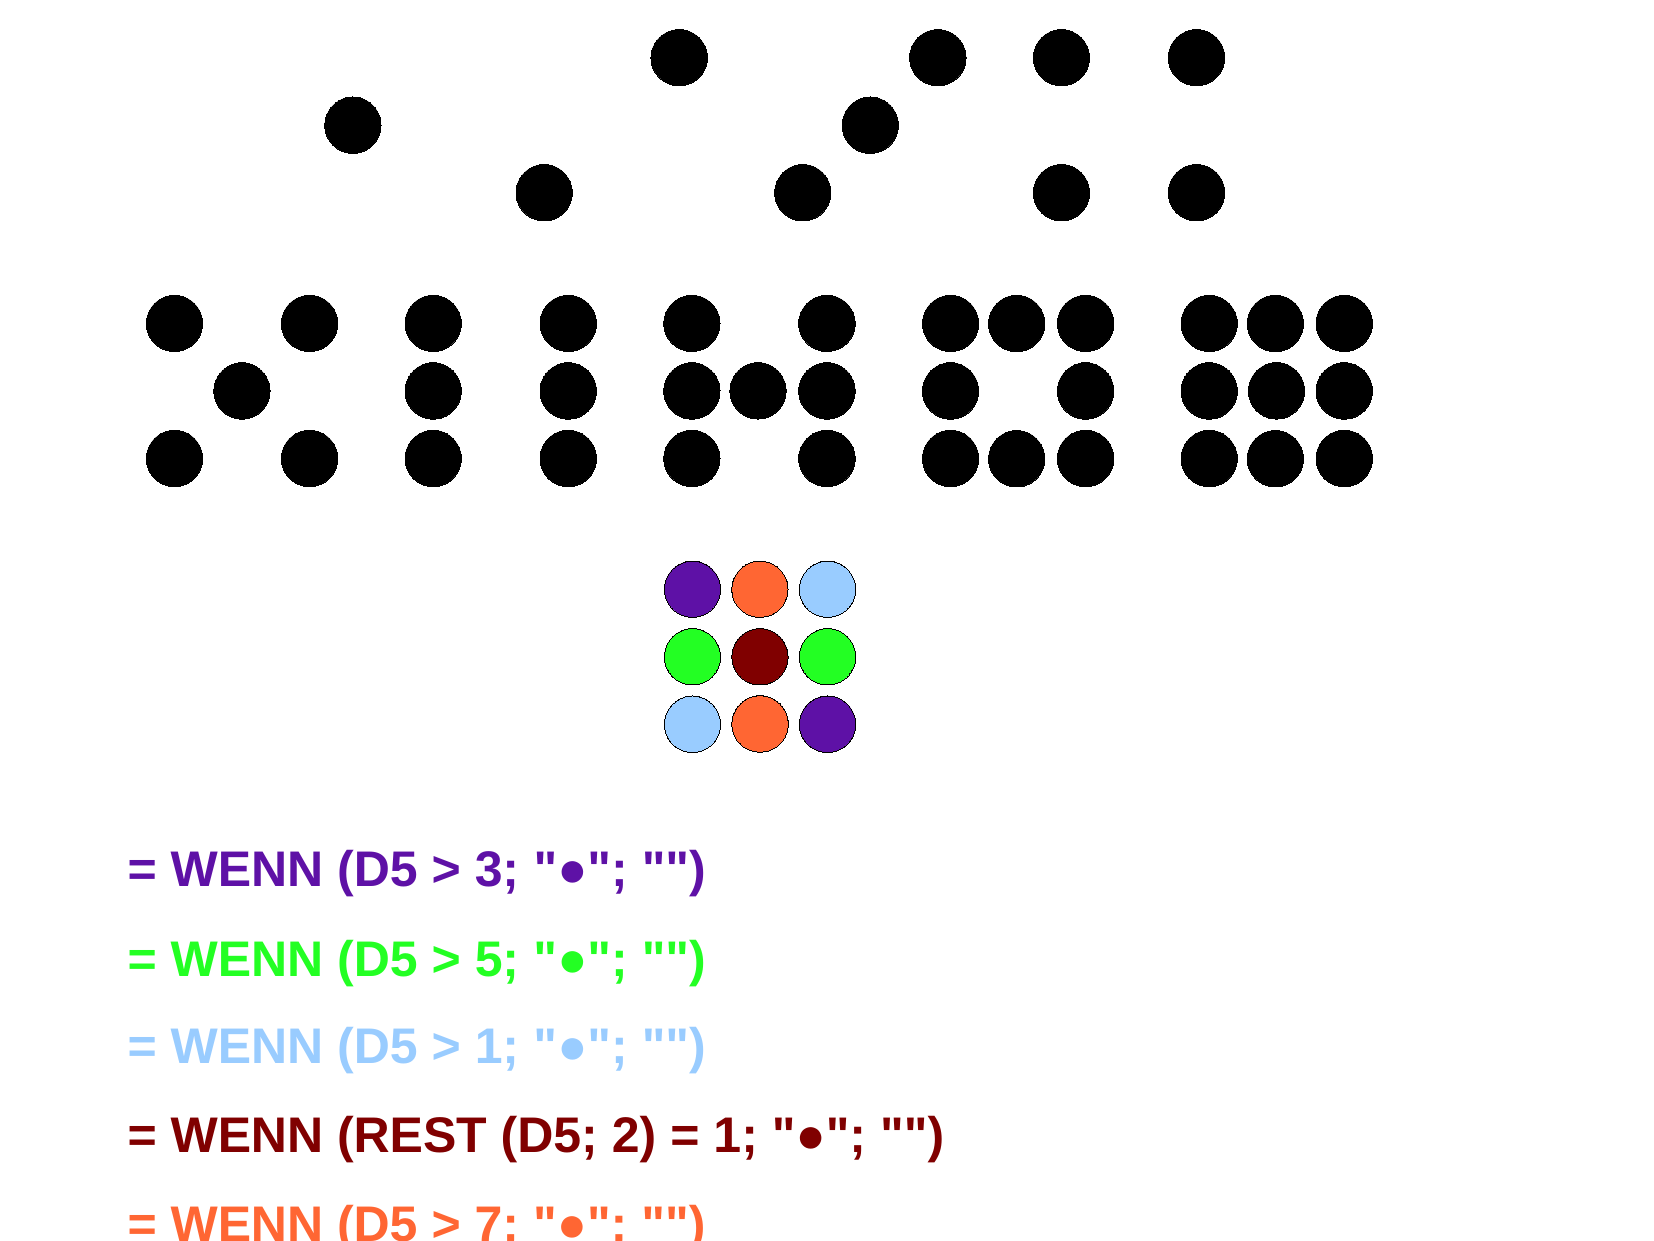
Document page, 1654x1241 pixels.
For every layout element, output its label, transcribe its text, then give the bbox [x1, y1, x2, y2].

text_box [281, 430, 338, 487]
text_box [664, 695, 721, 753]
text_box [1057, 430, 1114, 487]
text_box [540, 295, 597, 352]
text_box [664, 628, 721, 685]
text_box [281, 295, 338, 352]
text_box [213, 362, 271, 420]
text_box [405, 295, 462, 352]
text_box [1181, 295, 1238, 352]
text_box [798, 295, 856, 352]
text_box [798, 362, 856, 420]
text_box [731, 628, 789, 685]
text_box [842, 96, 899, 154]
text_box [540, 362, 597, 420]
text_box [1316, 295, 1373, 352]
text_box [664, 561, 721, 618]
text_box [1181, 362, 1238, 420]
text_box [663, 430, 721, 487]
text_box [798, 430, 856, 487]
text_box [1316, 362, 1373, 420]
text_box [516, 164, 573, 221]
text_box [324, 96, 382, 154]
text_box [1247, 295, 1304, 352]
text_box [729, 362, 787, 420]
text_box [1168, 29, 1225, 86]
title = WENN (D5 > 3; "●"; "") [29, 826, 1625, 884]
text_box [1033, 164, 1090, 221]
text_box [405, 430, 462, 487]
title = WENN (REST (D5; 2) = 1; "●"; "") [29, 1092, 1625, 1150]
text_box [774, 164, 831, 221]
title = WENN (D5 > 5; "●"; "") [29, 915, 1625, 975]
text_box [146, 430, 203, 487]
text_box [1181, 430, 1238, 487]
text_box [540, 430, 597, 487]
text_box [146, 295, 203, 352]
text_box [799, 695, 856, 753]
text_box [922, 295, 979, 352]
text_box [922, 362, 979, 420]
text_box [922, 430, 979, 487]
text_box [1247, 430, 1304, 487]
text_box [1057, 295, 1114, 352]
text_box [1248, 362, 1305, 420]
text_box [988, 430, 1045, 487]
text_box [650, 29, 708, 86]
text_box [799, 561, 856, 618]
text_box [1057, 362, 1114, 420]
text_box [799, 628, 856, 685]
title = WENN (D5 > 7; "●"; "") [29, 1181, 1625, 1239]
text_box [405, 362, 462, 420]
text_box [988, 295, 1045, 352]
text_box [663, 362, 721, 420]
text_box [1316, 430, 1373, 487]
text_box [909, 29, 967, 86]
text_box [1168, 164, 1225, 221]
title = WENN (D5 > 1; "●"; "") [29, 1003, 1625, 1061]
text_box [663, 295, 721, 352]
text_box [731, 695, 789, 753]
text_box [731, 561, 789, 618]
text_box [1033, 29, 1090, 86]
